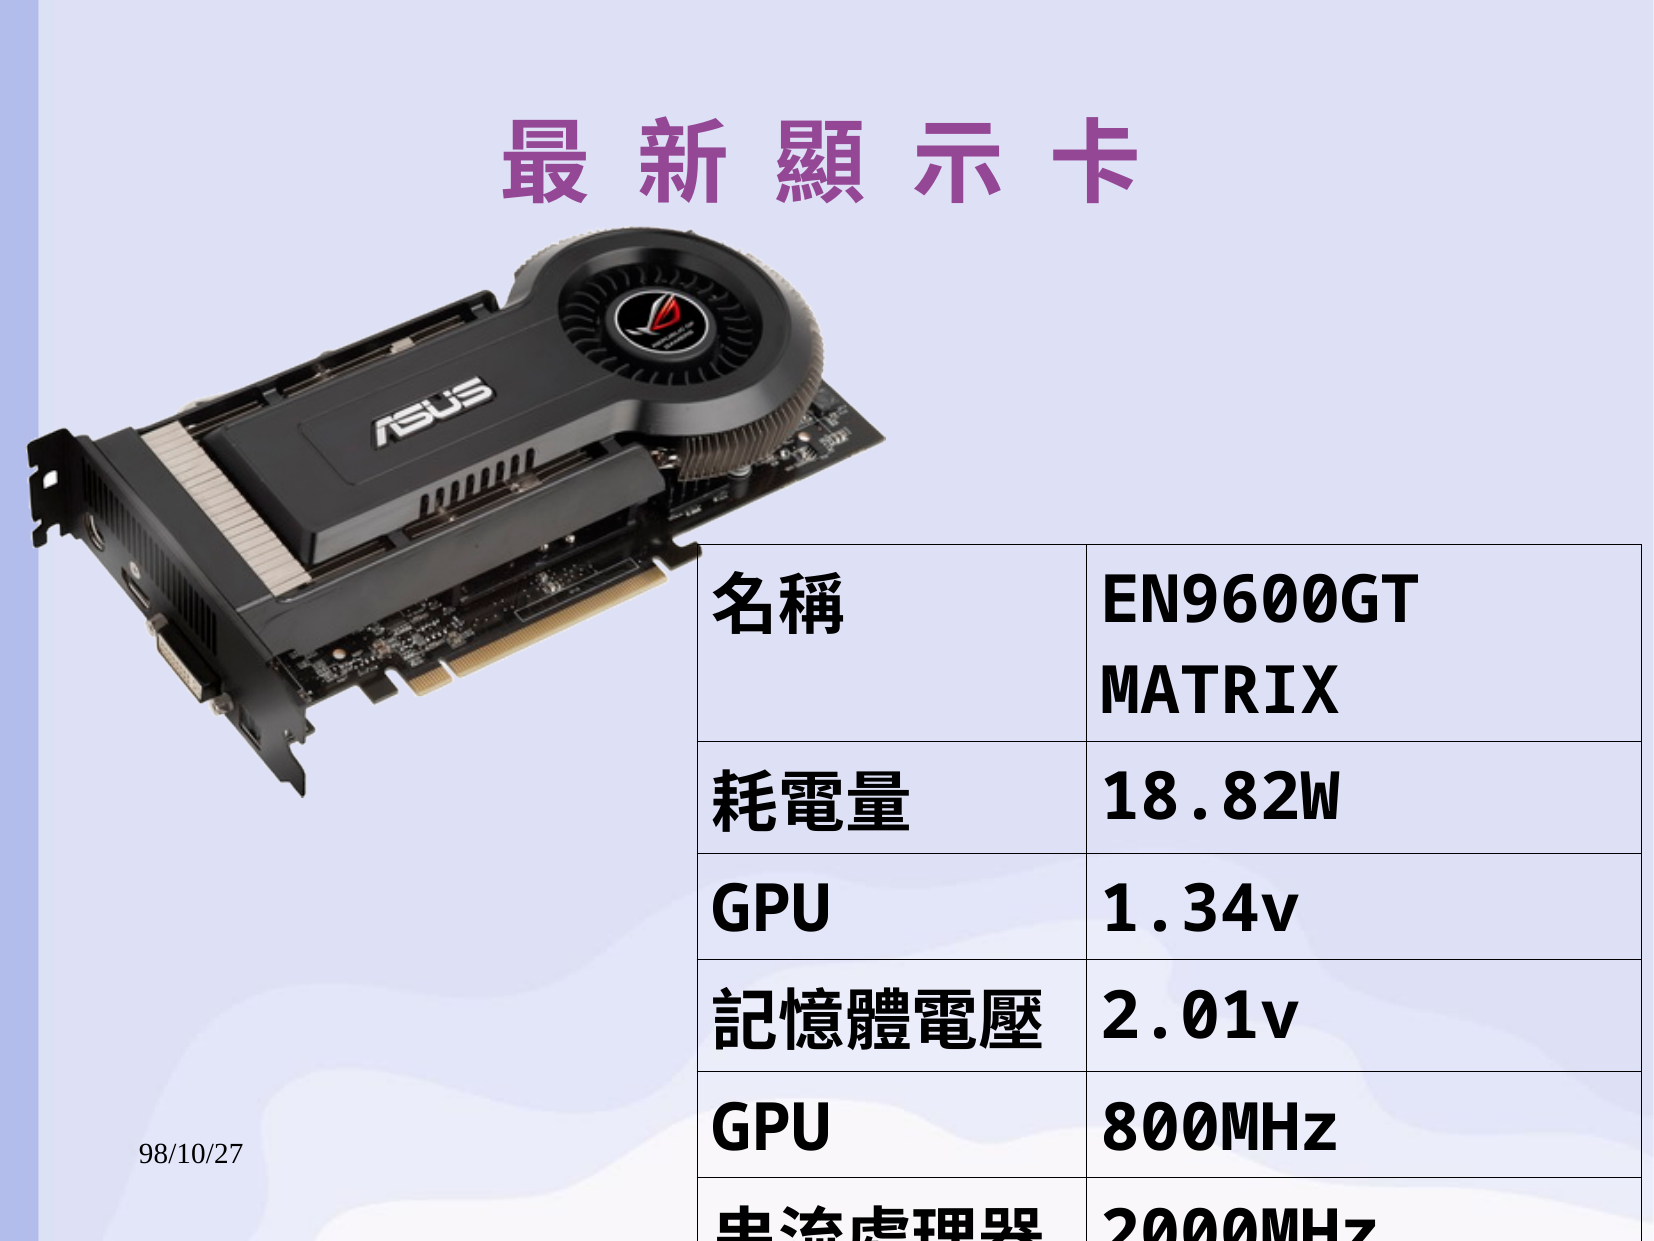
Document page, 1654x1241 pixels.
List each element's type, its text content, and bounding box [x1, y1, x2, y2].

table_cell 2000MHz [1233, 1216, 1244, 1236]
table_cell 2.01v [1087, 960, 1641, 1071]
table_cell 2000MHz [1087, 1178, 1641, 1241]
table_cell GPU [698, 1072, 1086, 1177]
table_header 名稱 [698, 545, 1086, 741]
table_cell 1.34v [1087, 854, 1641, 959]
table_header EN9600GT MATRIX [1087, 545, 1641, 741]
table_cell GPU [698, 854, 1086, 959]
table_cell 耗電量 [698, 742, 1086, 853]
table_cell 串流處理器 [698, 1178, 1086, 1241]
table_cell 記憶體電壓 [698, 960, 1086, 1071]
picture [0, 0, 1654, 1241]
table_cell 2000MHz [1153, 1216, 1164, 1236]
title 最 新 顯 示 卡 [76, 59, 1565, 252]
table_cell 2000MHz [1193, 1216, 1204, 1236]
table_cell 18.82W [1087, 742, 1641, 853]
table_cell 800MHz [1087, 1072, 1641, 1177]
